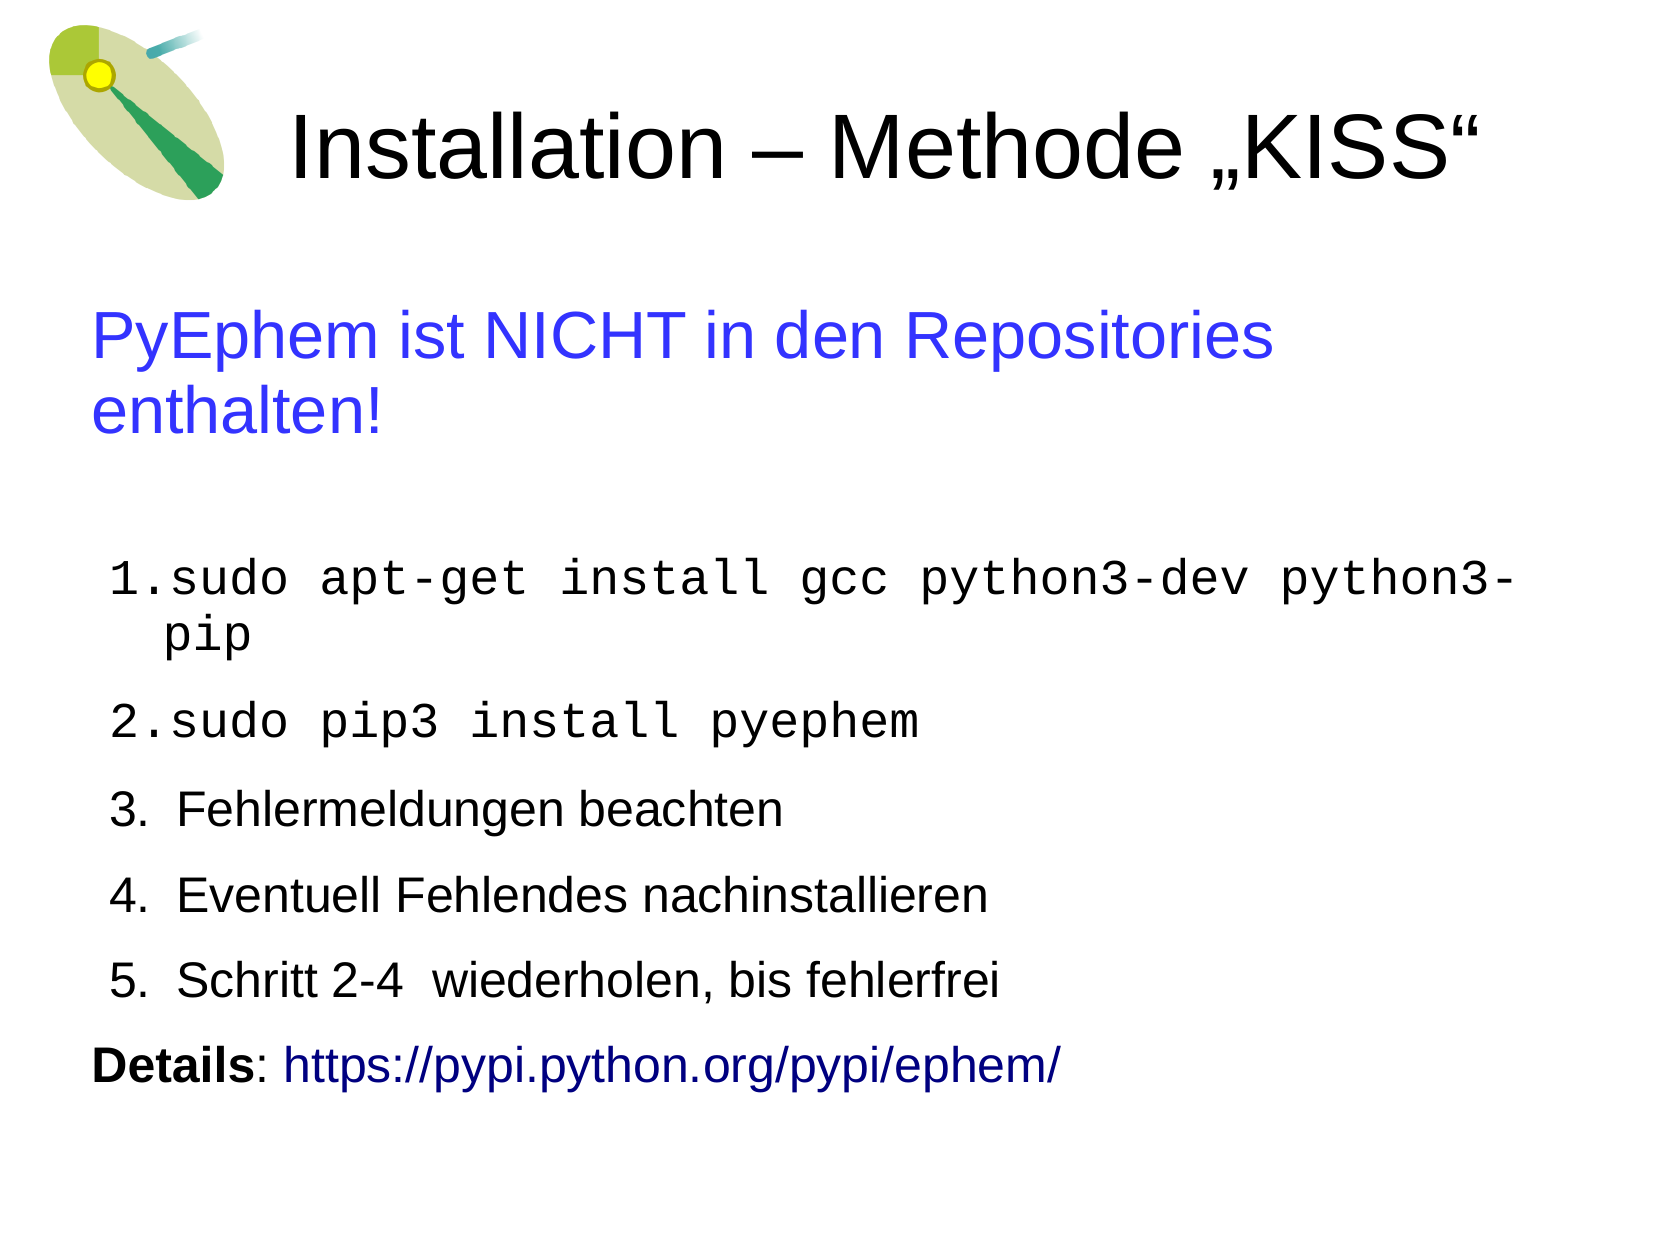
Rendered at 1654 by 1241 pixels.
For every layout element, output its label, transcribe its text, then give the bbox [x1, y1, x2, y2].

list PyEphem ist NICHT in den Repositories enthalten! sudo apt-get install gcc python3-dev python3-pip sudo pip3 install pyephem Fehlermeldungen beachten Eventuell Fehlendes nachinstallieren Schritt 2-4 wiederholen, bis fehlerfrei Details: https://pypi.python.org/pypi/ephem/ [91, 297, 1580, 1176]
picture [47, 23, 225, 201]
title Installation – Methode „KISS“ [206, 43, 1565, 251]
